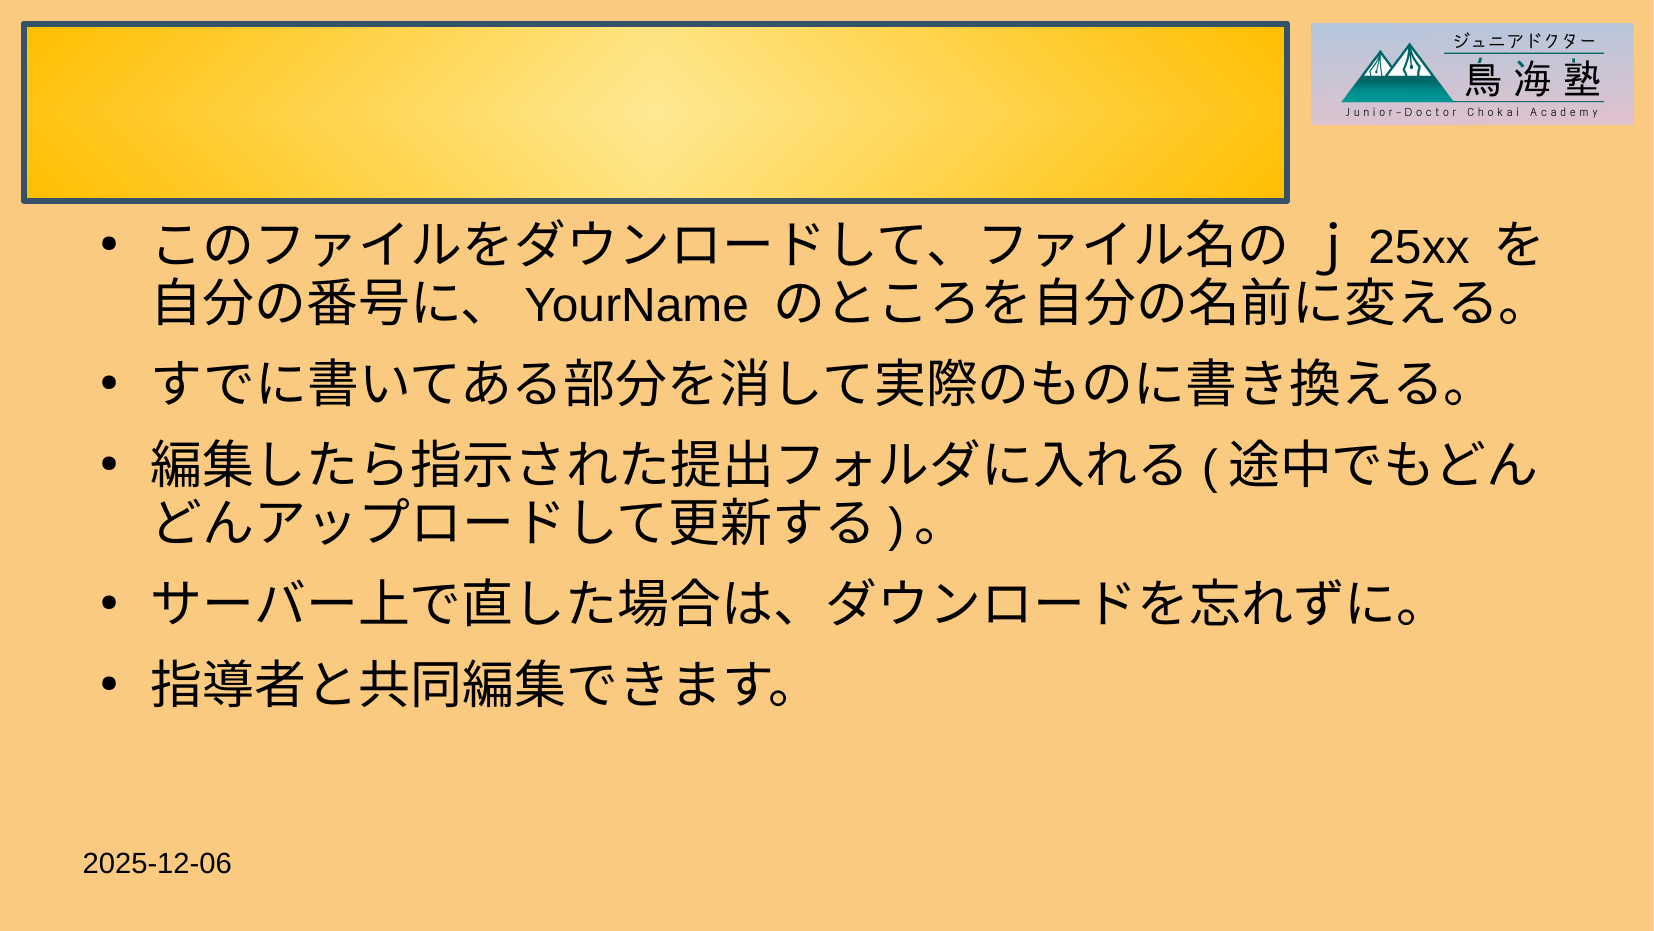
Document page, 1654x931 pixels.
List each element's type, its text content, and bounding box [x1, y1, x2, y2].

picture [1311, 23, 1634, 125]
list このファイルをダウンロードして、ファイル名の ｊ25xx を自分の番号に、YourName のところを自分の名前に変える。 すでに書いてある部分を消して実際のものに書き換える。 編集したら指示された提出フォルダに入れる(途中でもどんどんアップロードして更新する)。 サーバー上で直した場合は、ダウンロードを忘れずに。 指導者と共同編集できます。 [82, 216, 1571, 756]
